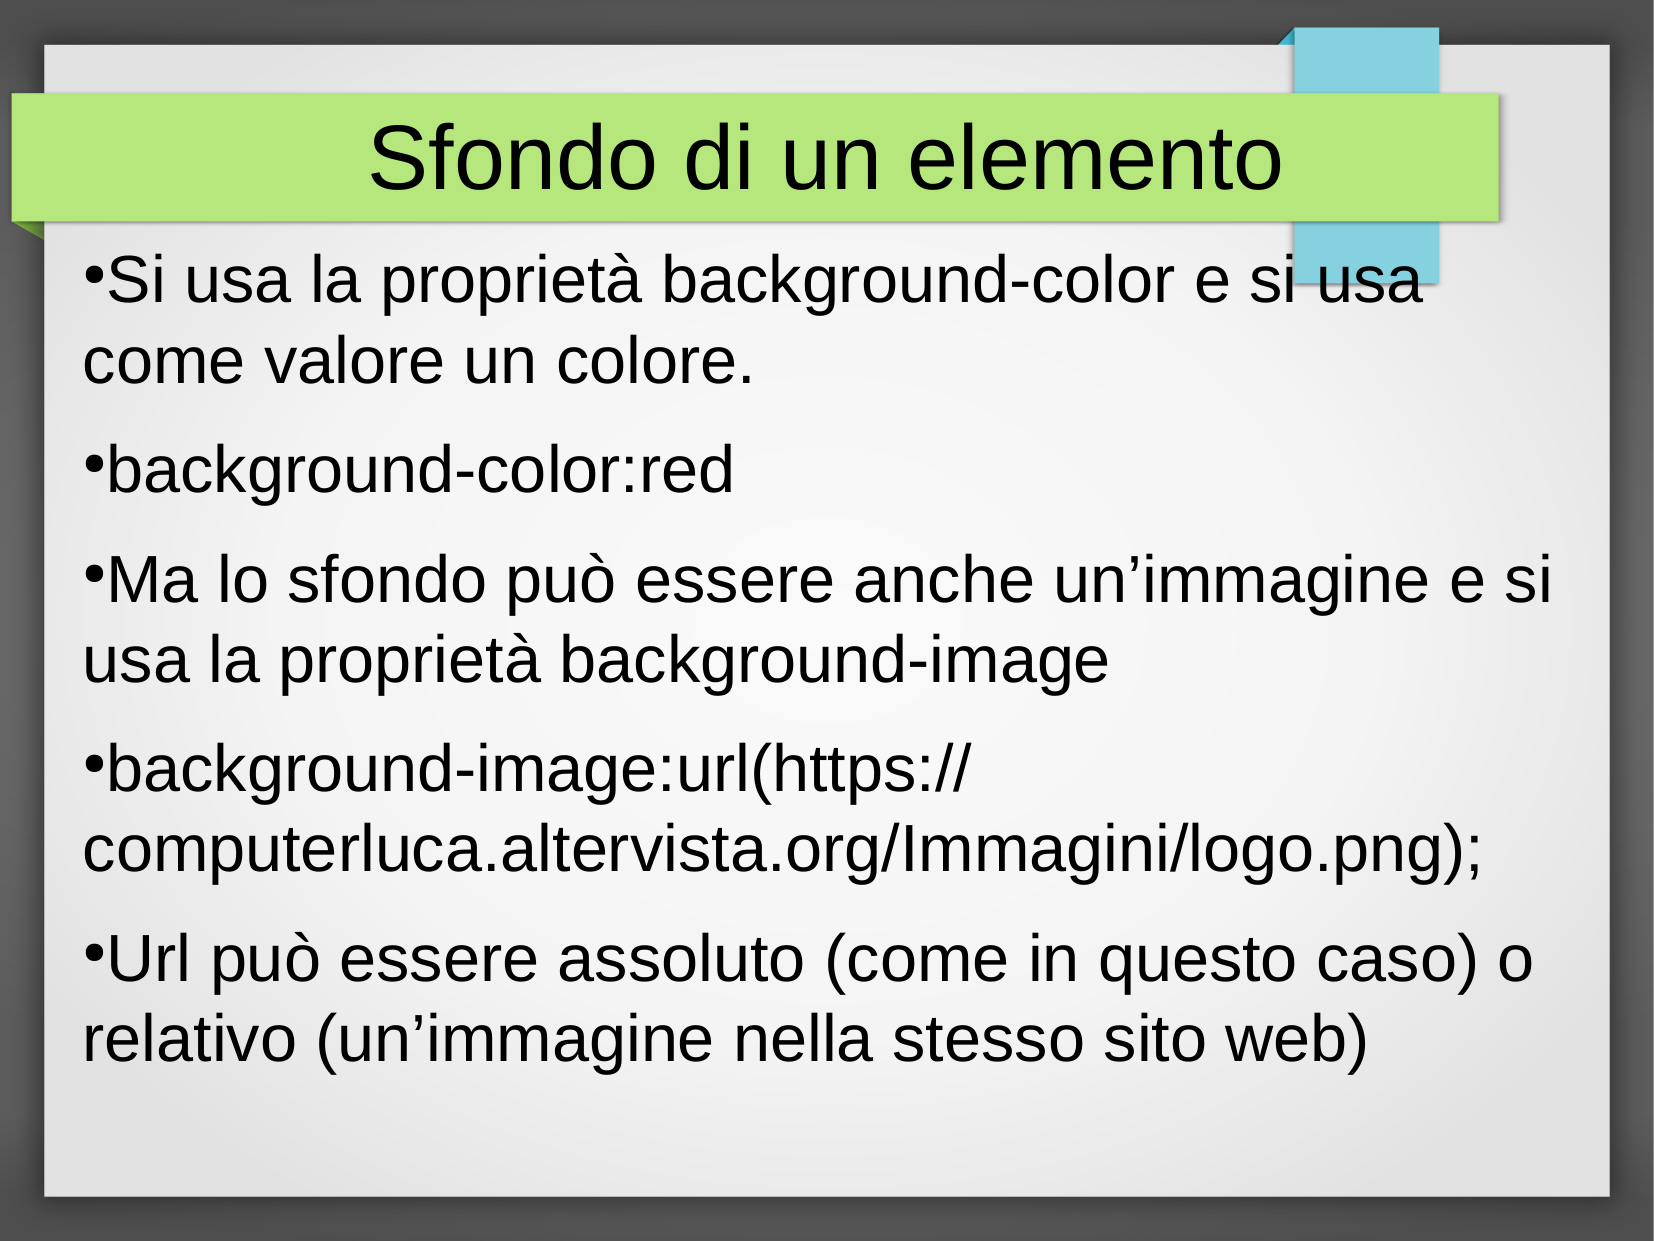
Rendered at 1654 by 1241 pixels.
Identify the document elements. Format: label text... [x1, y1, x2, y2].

picture [0, 0, 1654, 1241]
list Si usa la proprietà background-color e si usa come valore un colore. background-color:red Ma lo sfondo può essere anche un’immagine e si usa la proprietà background-image background-image:url(https://computerluca.altervista.org/Immagini/logo.png); Url può essere assoluto (come in questo caso) o relativo (un’immagine nella stesso sito web) [82, 236, 1571, 1170]
title Sfondo di un elemento [82, 49, 1571, 236]
